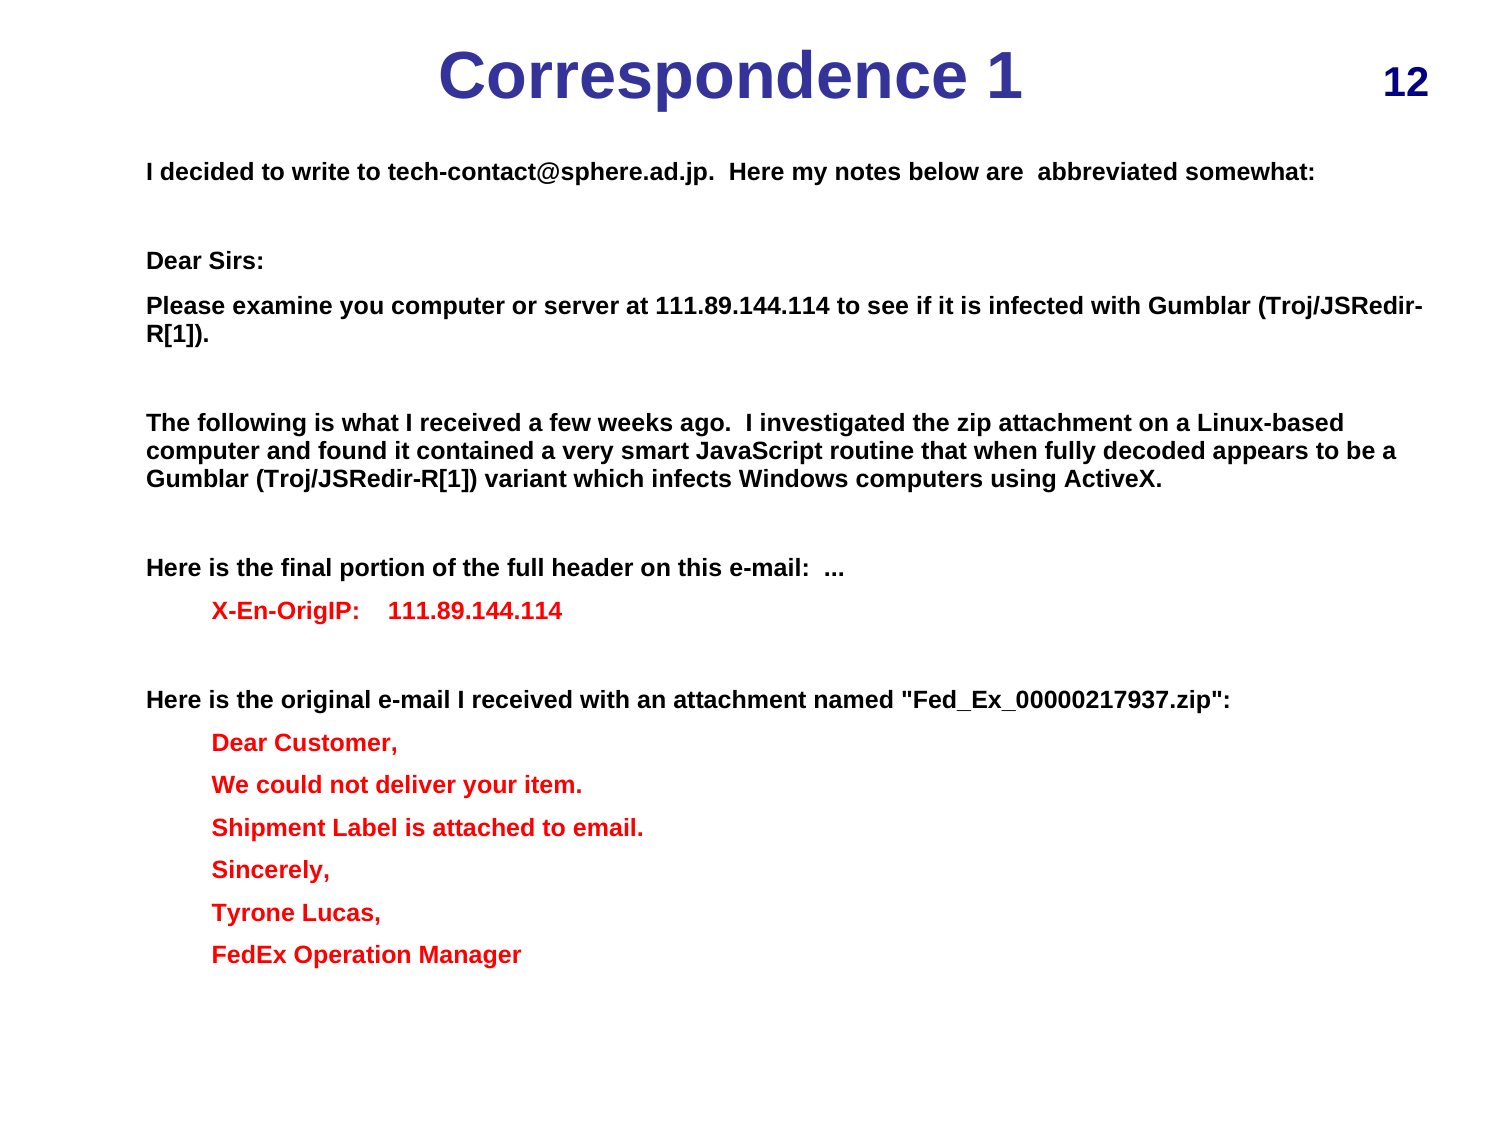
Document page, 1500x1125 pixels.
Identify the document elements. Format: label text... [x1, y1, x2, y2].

list I decided to write to tech-contact@sphere.ad.jp. Here my notes below are abbreviated somewhat: Dear Sirs: Please examine you computer or server at 111.89.144.114 to see if it is infected with Gumblar (Troj/JSRedir-R[1]). The following is what I received a few weeks ago. I investigated the zip attachment on a Linux-based computer and found it contained a very smart JavaScript routine that when fully decoded appears to be a Gumblar (Troj/JSRedir-R[1]) variant which infects Windows computers using ActiveX. Here is the final portion of the full header on this e-mail: ... X-En-OrigIP: 111.89.144.114 Here is the original e-mail I received with an attachment named "Fed_Ex_00000217937.zip": Dear Customer, We could not deliver your item. Shipment Label is attached to email. Sincerely, Tyrone Lucas, FedEx Operation Manager [75, 149, 1463, 982]
text_box 12 [1350, 47, 1463, 113]
title Correspondence 1 [337, 29, 1126, 121]
